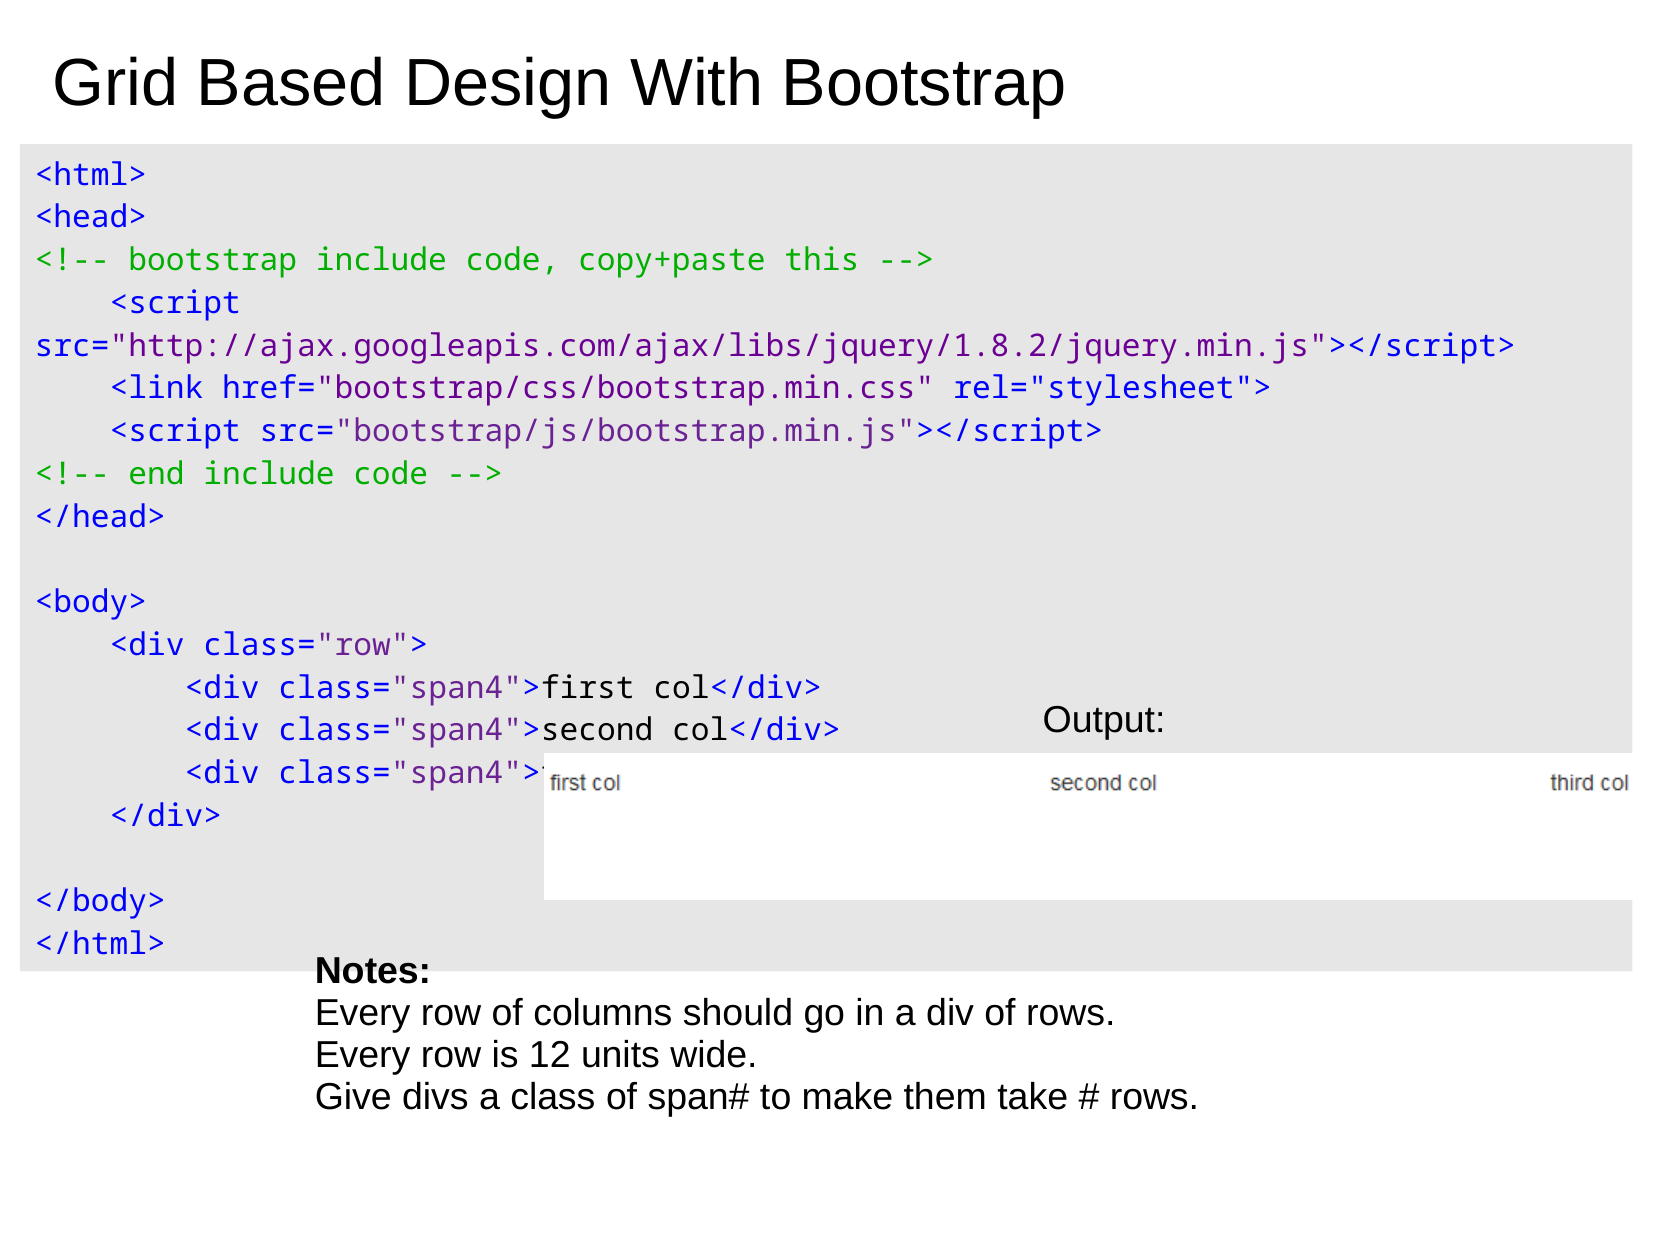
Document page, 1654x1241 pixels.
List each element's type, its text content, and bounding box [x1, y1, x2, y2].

text_box Grid Based Design With Bootstrap [37, 37, 1201, 128]
text_box Notes: Every row of columns should go in a div of rows. Every row is 12 units wide. Give divs a class of span# to make them take # rows. [300, 941, 1426, 1127]
text_box Output: [1028, 690, 1654, 748]
picture [544, 753, 1654, 901]
text_box <html> <head> <!-- bootstrap include code, copy+paste this --> <script src="http://ajax.googleapis.com/ajax/libs/jquery/1.8.2/jquery.min.js"></script> <link href="bootstrap/css/bootstrap.min.css" rel="stylesheet"> <script src="bootstrap/js/bootstrap.min.js"></script> <!-- end include code --> </head> <body> <div class="row"> <div class="span4">first col</div> <div class="span4">second col</div> <div class="span4">third col</div> </div> </body> </html> [19, 144, 1633, 816]
